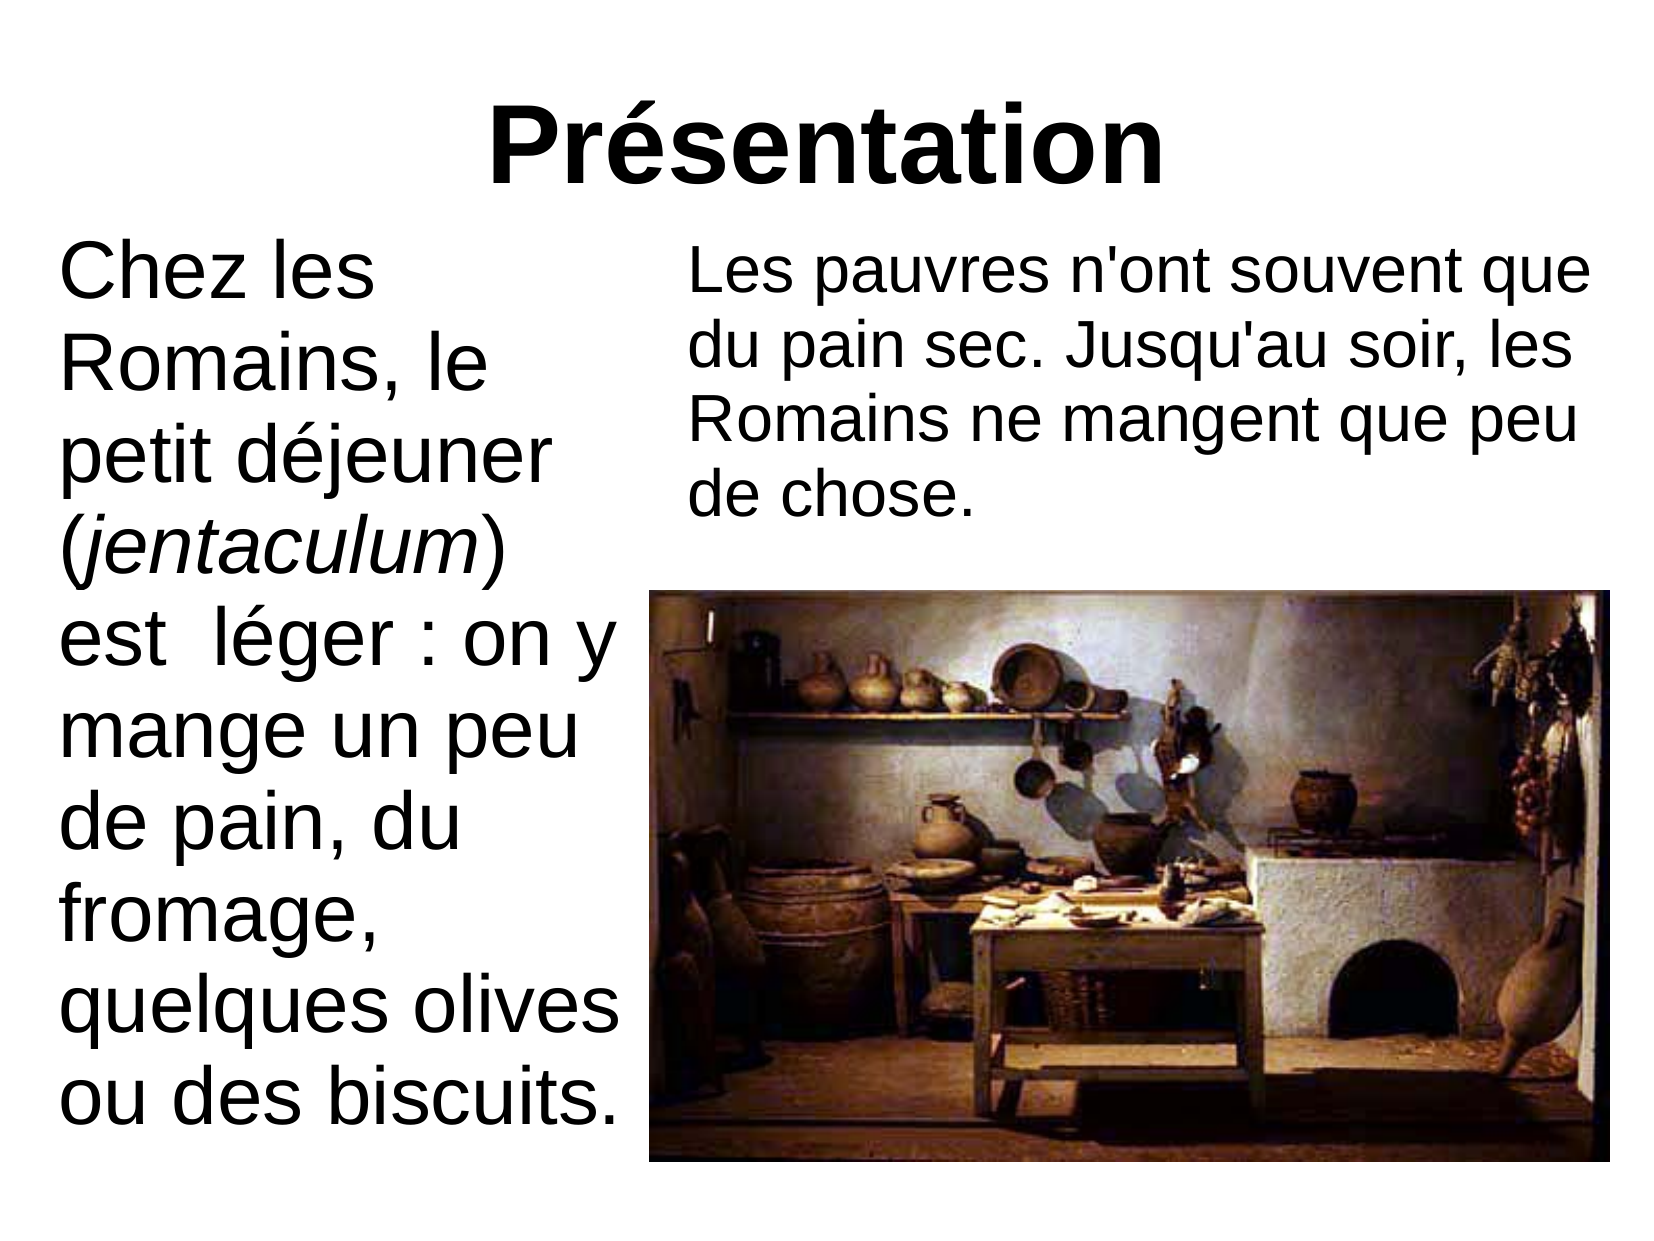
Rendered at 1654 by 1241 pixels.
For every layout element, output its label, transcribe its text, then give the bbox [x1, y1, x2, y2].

title Présentation [82, 40, 1571, 249]
text_box Les pauvres n'ont souvent que du pain sec. Jusqu'au soir, les Romains ne mangent que peu de chose. [637, 224, 1619, 562]
picture [649, 590, 1610, 1162]
list Chez les Romains, le petit déjeuner (jentaculum) est léger : on y mange un peu de pain, du fromage, quelques olives ou des biscuits. [0, 224, 626, 1182]
